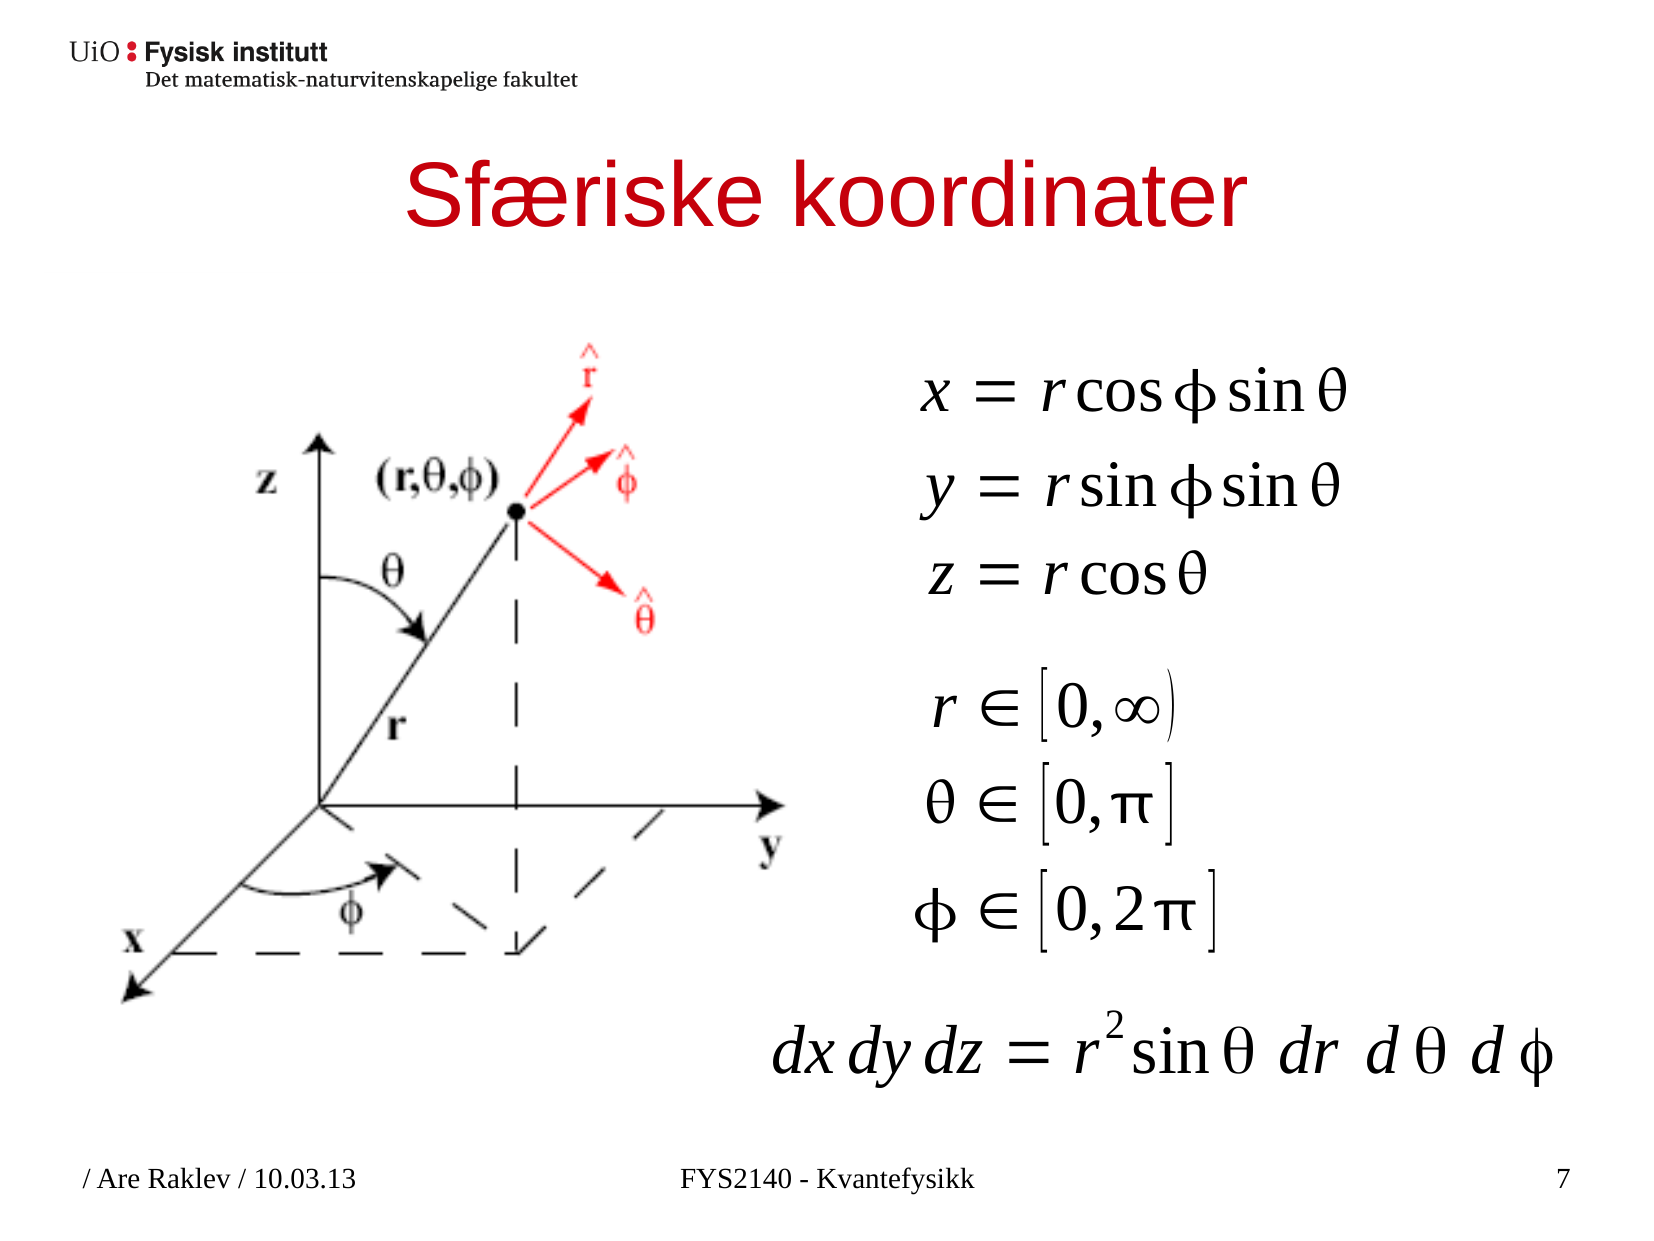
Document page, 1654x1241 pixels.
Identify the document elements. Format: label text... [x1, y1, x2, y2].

chart [763, 1001, 1563, 1091]
chart [917, 759, 1181, 850]
title Sfæriske koordinater [82, 90, 1571, 298]
chart [911, 445, 1351, 528]
chart [905, 865, 1223, 956]
chart [917, 534, 1218, 617]
chart [922, 664, 1183, 746]
picture [44, 271, 832, 1049]
picture [68, 37, 581, 93]
chart [911, 351, 1357, 434]
